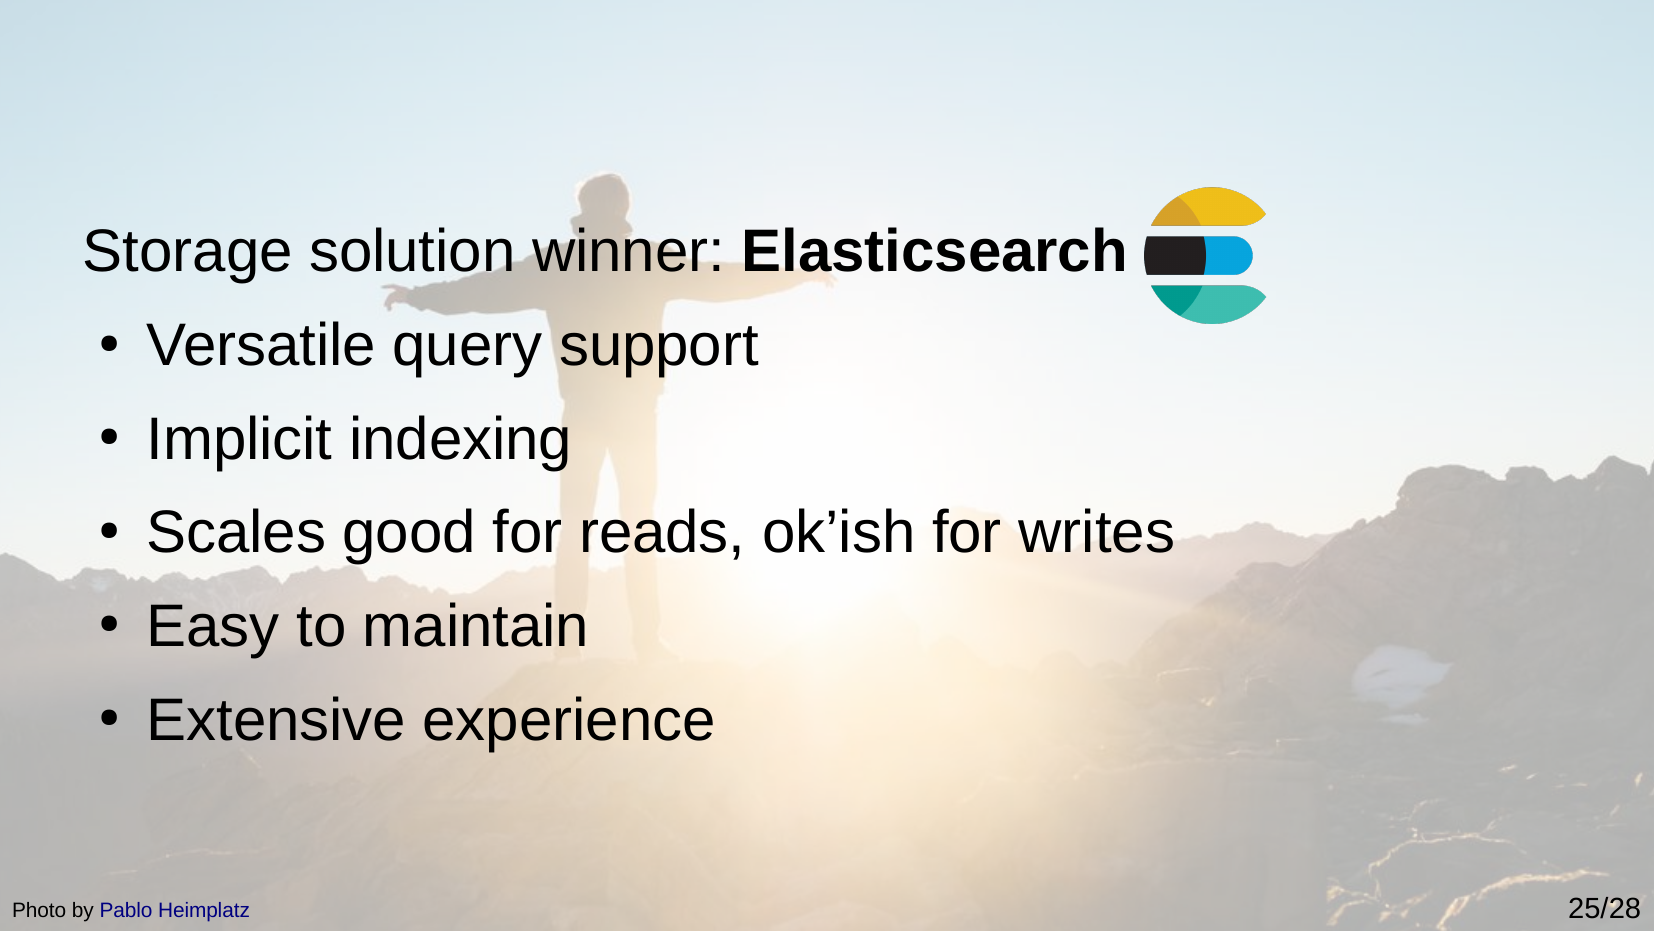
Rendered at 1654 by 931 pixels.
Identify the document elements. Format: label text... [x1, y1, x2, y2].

list Storage solution winner: Elasticsearch Versatile query support Implicit indexing Scales good for reads, ok’ish for writes Easy to maintain Extensive experience [82, 217, 1571, 758]
text_box Photo by Pablo Heimplatz [0, 891, 541, 931]
picture [0, 0, 1654, 931]
text_box <number>/28 [1452, 884, 1654, 931]
